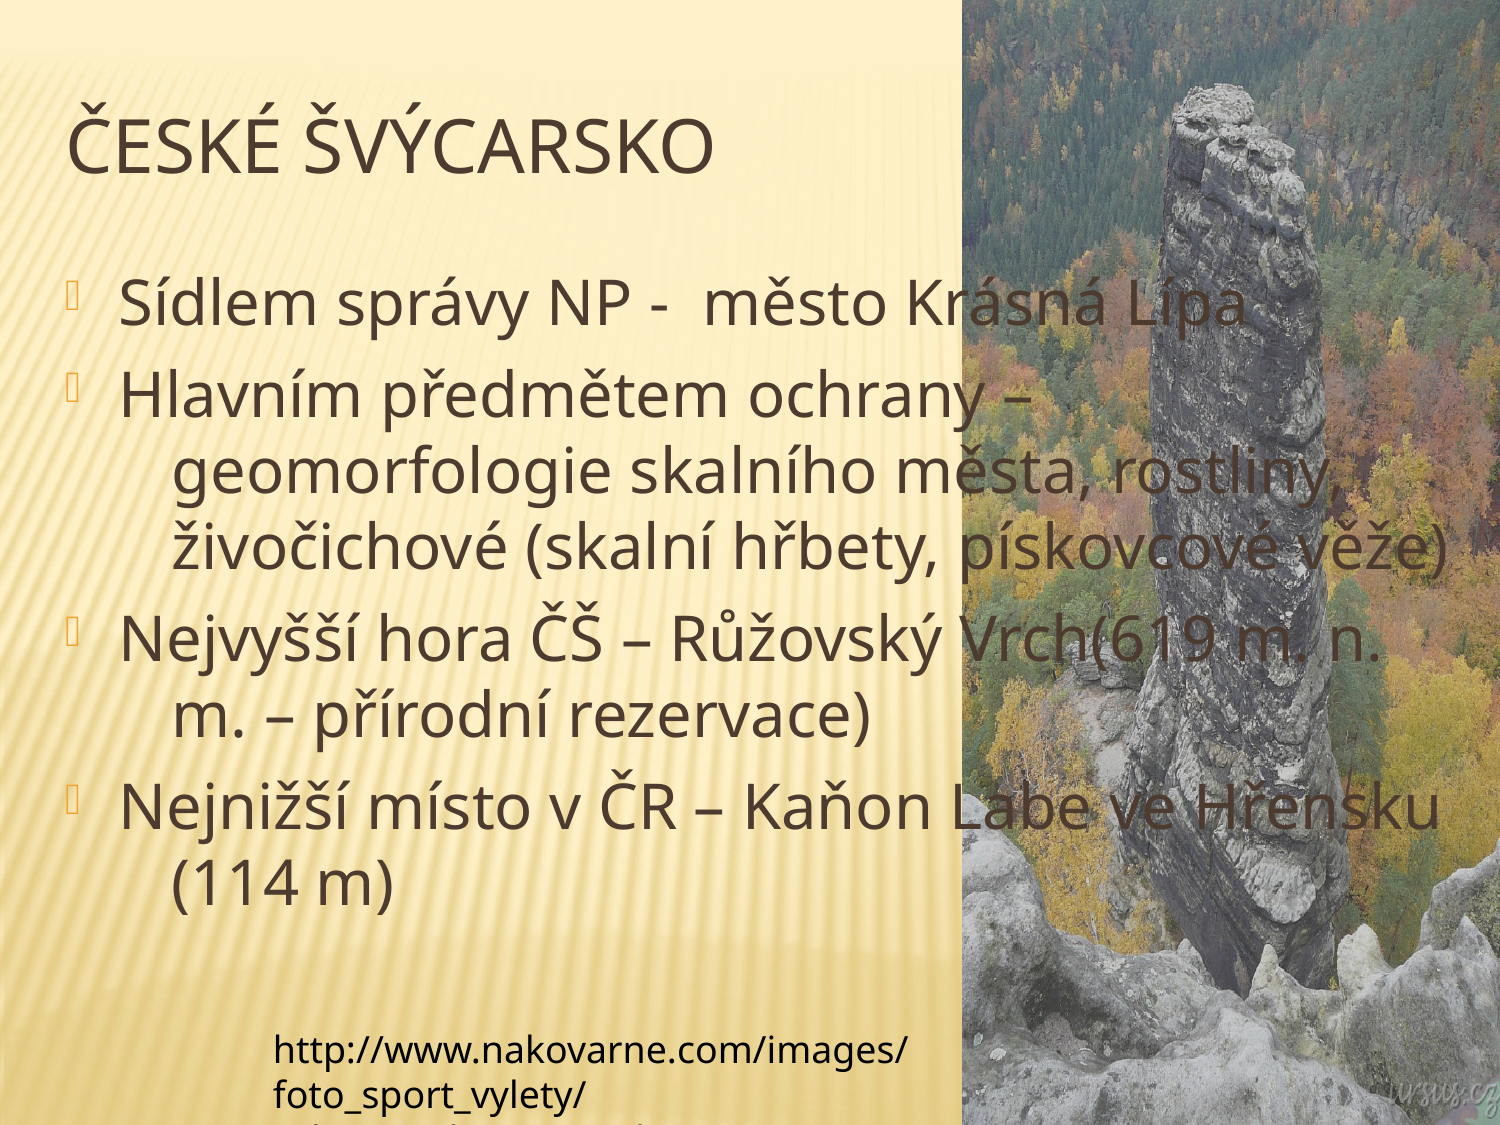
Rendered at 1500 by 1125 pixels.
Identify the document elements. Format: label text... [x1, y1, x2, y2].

title České Švýcarsko [50, 75, 1476, 213]
text_box http://www.nakovarne.com/images/foto_sport_vylety/vylety_ceske_svycarsko.jpg [258, 1019, 1008, 1125]
picture [962, 0, 1500, 1125]
list Sídlem správy NP - město Krásná Lípa Hlavním předmětem ochrany – geomorfologie skalního města, rostliny, živočichové (skalní hřbety, pískovcové věže) Nejvyšší hora ČŠ – Růžovský Vrch(619 m. n. m. – přírodní rezervace) Nejnižší místo v ČR – Kaňon Labe ve Hřensku (114 m) [50, 254, 1476, 998]
